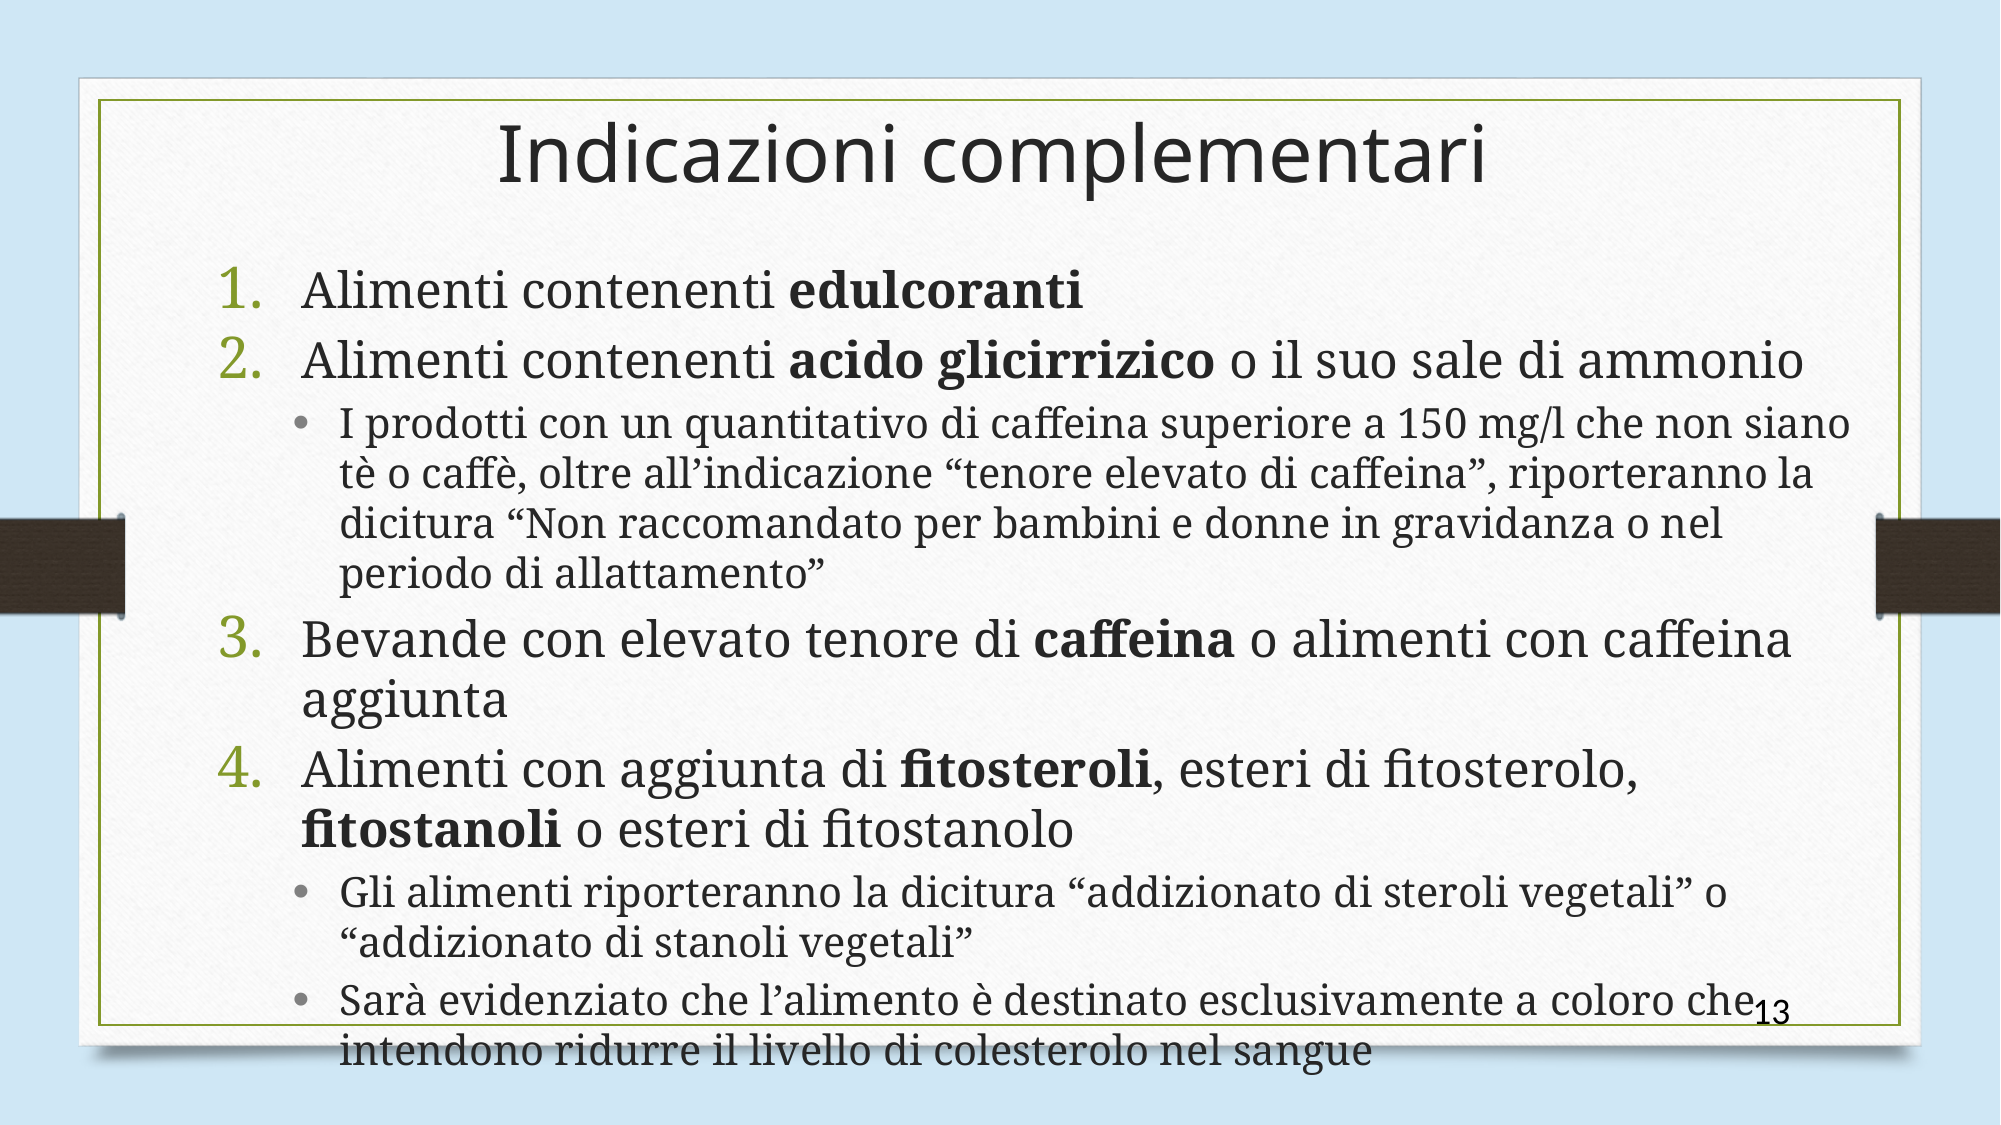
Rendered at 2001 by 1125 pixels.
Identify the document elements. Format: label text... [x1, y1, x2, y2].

picture [889, 1045, 900, 1063]
slide_number <numero> [1737, 979, 2000, 1025]
picture [594, 1045, 605, 1063]
picture [0, 0, 2001, 1125]
title Indicazioni complementari [155, 96, 1833, 229]
list Alimenti contenenti edulcoranti Alimenti contenenti acido glicirrizico o il suo sale di ammonio I prodotti con un quantitativo di caffeina superiore a 150 mg/l che non siano tè o caffè, oltre all’indicazione “tenore elevato di caffeina”, riporteranno la dicitura “Non raccomandato per bambini e donne in gravidanza o nel periodo di allattamento” Bevande con elevato tenore di caffeina o alimenti con caffeina aggiunta Alimenti con aggiunta di fitosteroli, esteri di fitosterolo, fitostanoli o esteri di fitostanolo Gli alimenti riporteranno la dicitura “addizionato di steroli vegetali” o “addizionato di stanoli vegetali” Sarà evidenziato che l’alimento è destinato esclusivamente a coloro che intendono ridurre il livello di colesterolo nel sangue [202, 251, 1894, 1036]
picture [449, 1045, 460, 1063]
